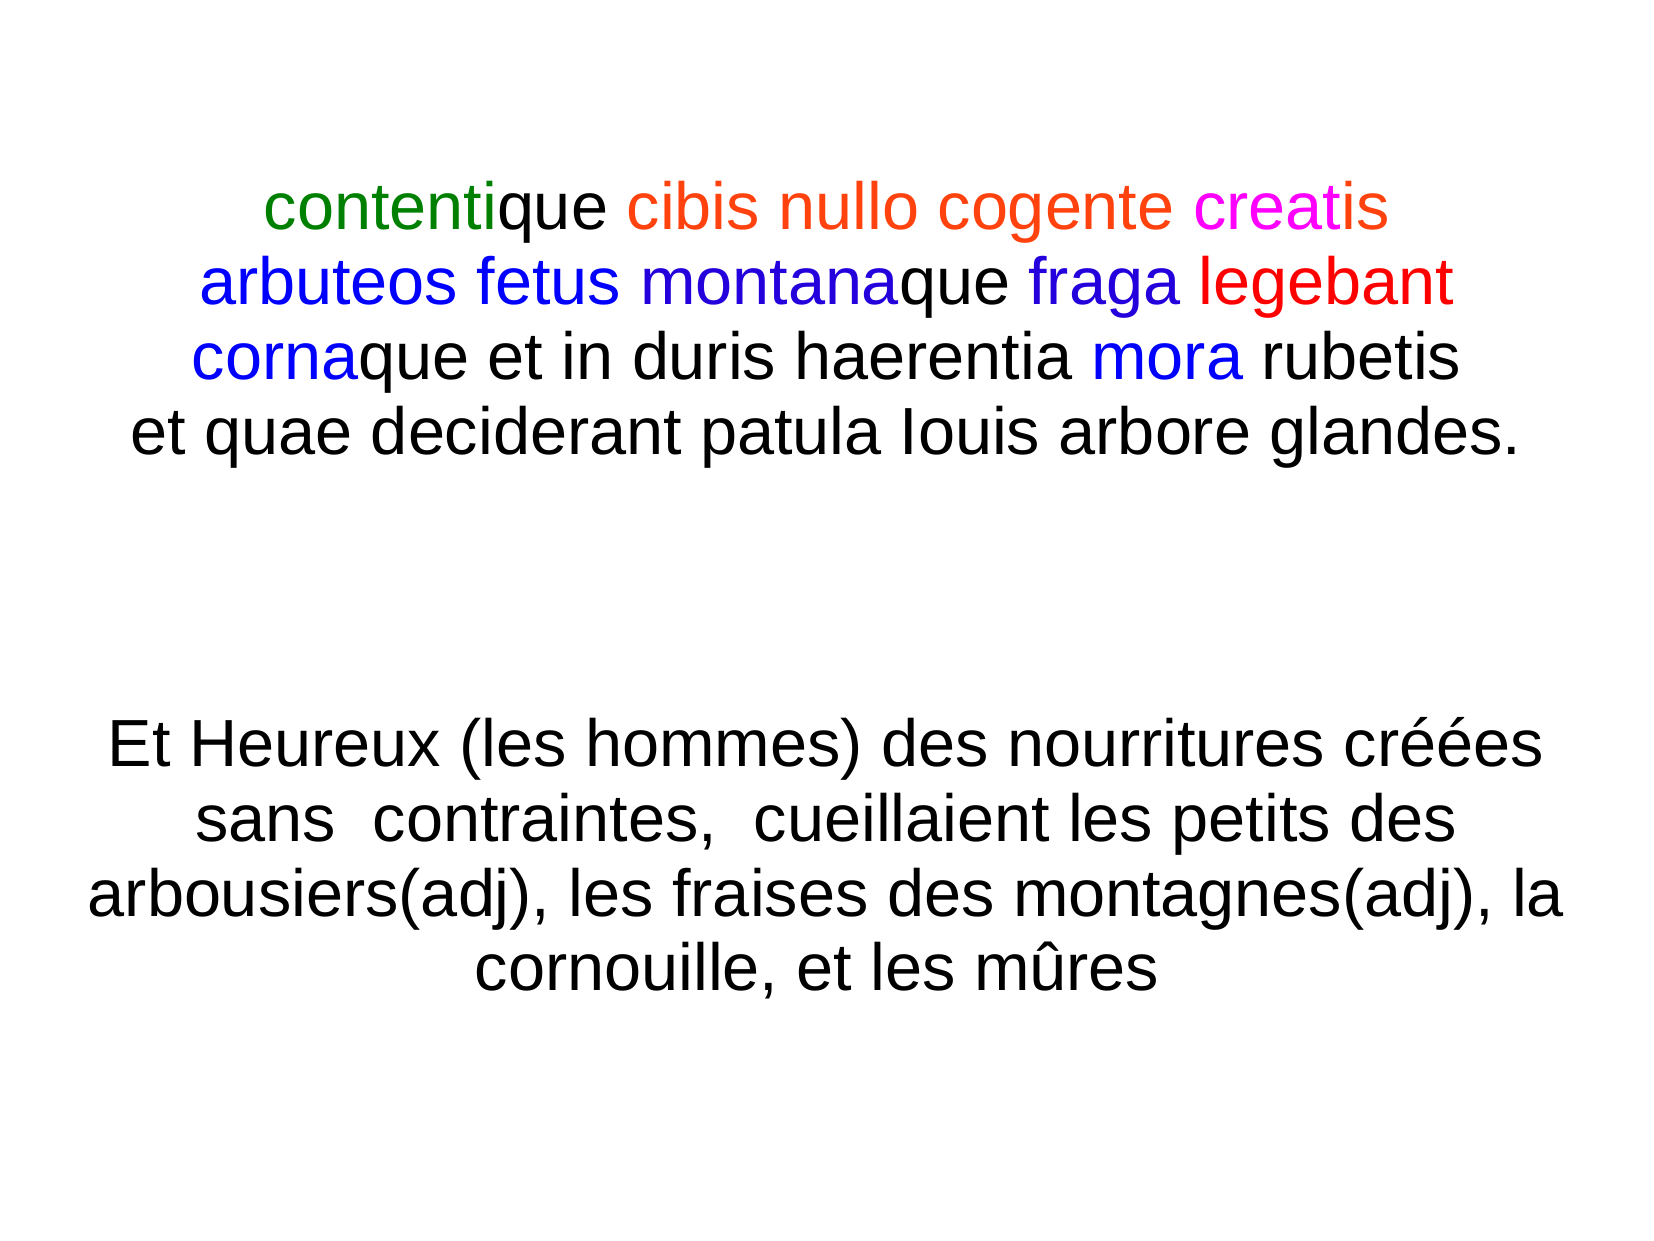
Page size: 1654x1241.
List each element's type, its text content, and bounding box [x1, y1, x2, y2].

subtitle Et Heureux (les hommes) des nourritures créées sans contraintes, cueillaient les petits des arbousiers(adj), les fraises des montagnes(adj), la cornouille, et les mûres [82, 602, 1571, 1109]
title contentique cibis nullo cogente creatis arbuteos fetus montanaque fraga legebant cornaque et in duris haerentia mora rubetis et quae deciderant patula Iouis arbore glandes. [47, 35, 1607, 603]
